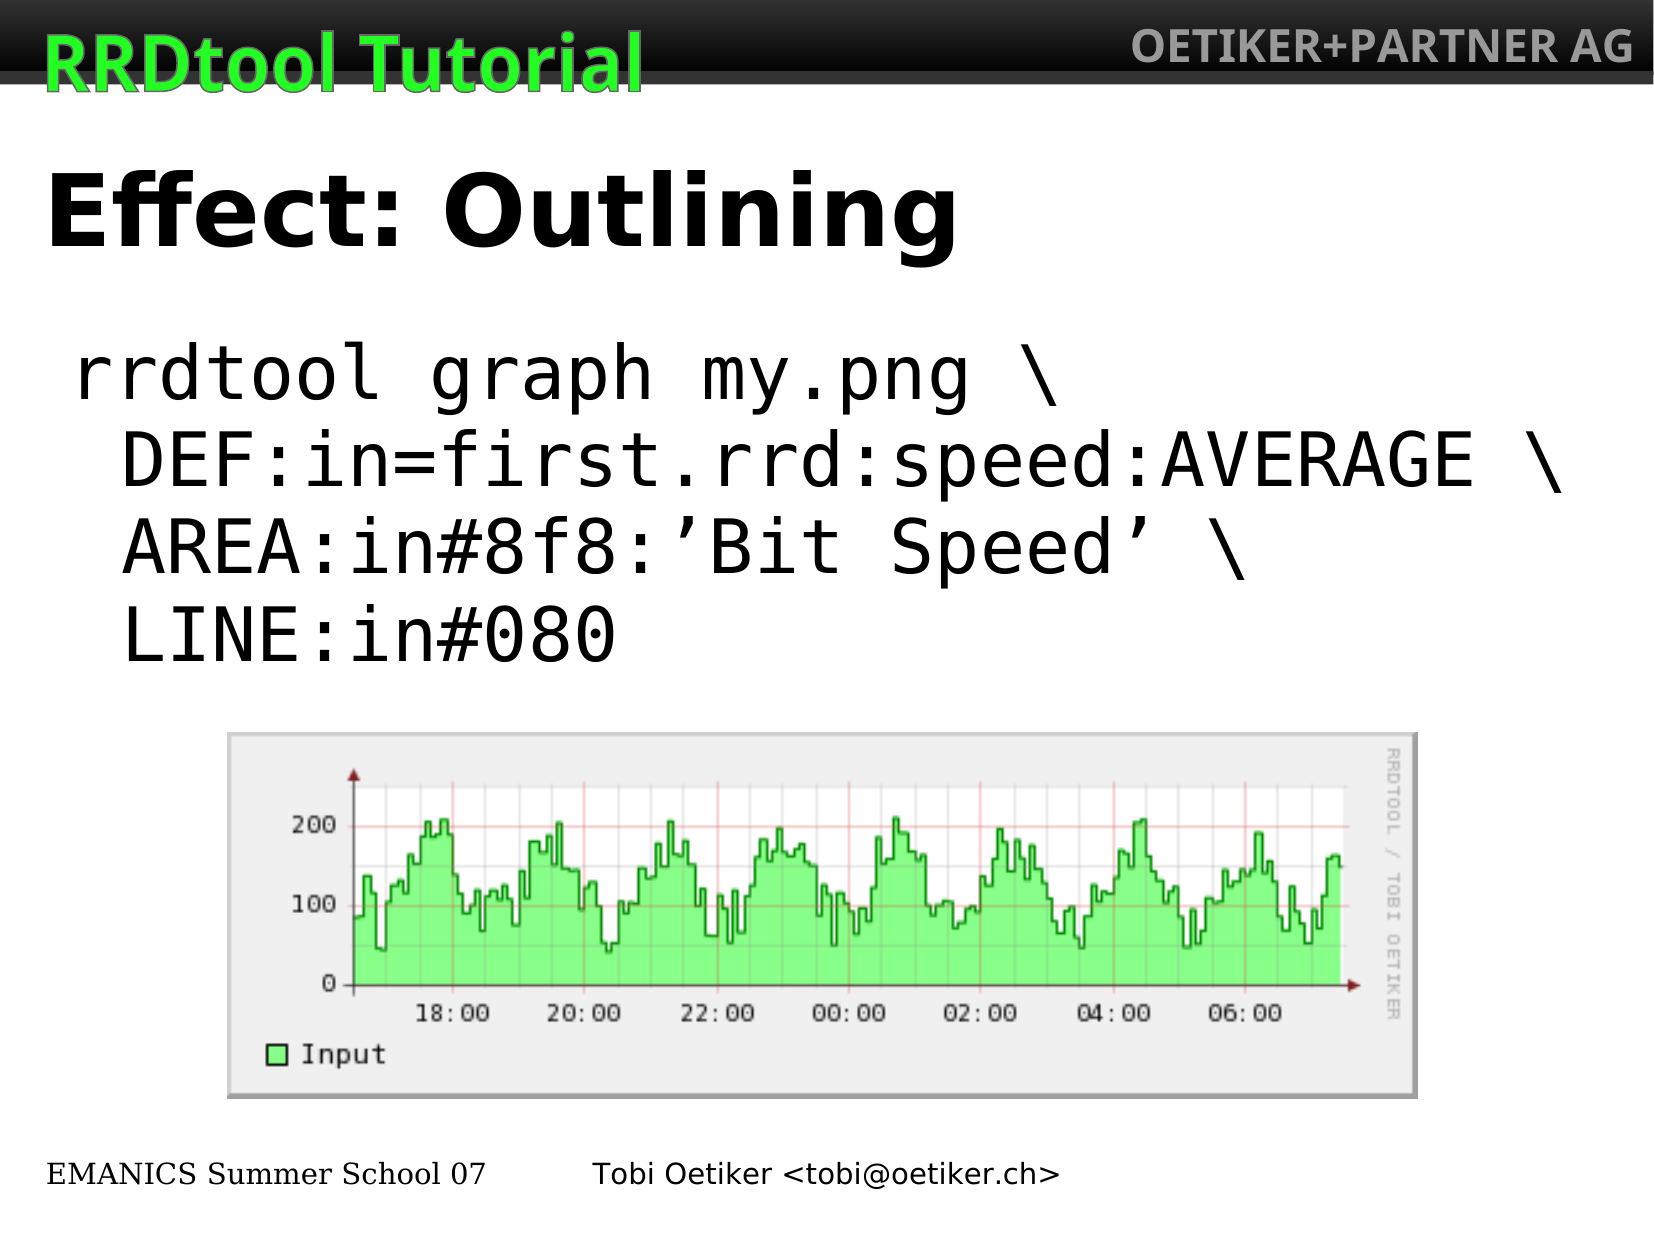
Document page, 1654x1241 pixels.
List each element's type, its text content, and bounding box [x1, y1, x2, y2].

picture [227, 732, 1418, 1099]
title Effect: Outlining [43, 137, 1582, 287]
list rrdtool graph my.png \ DEF:in=first.rrd:speed:AVERAGE \ AREA:in#8f8:’Bit Speed’ \ LINE:in#080 [50, 329, 1571, 1099]
